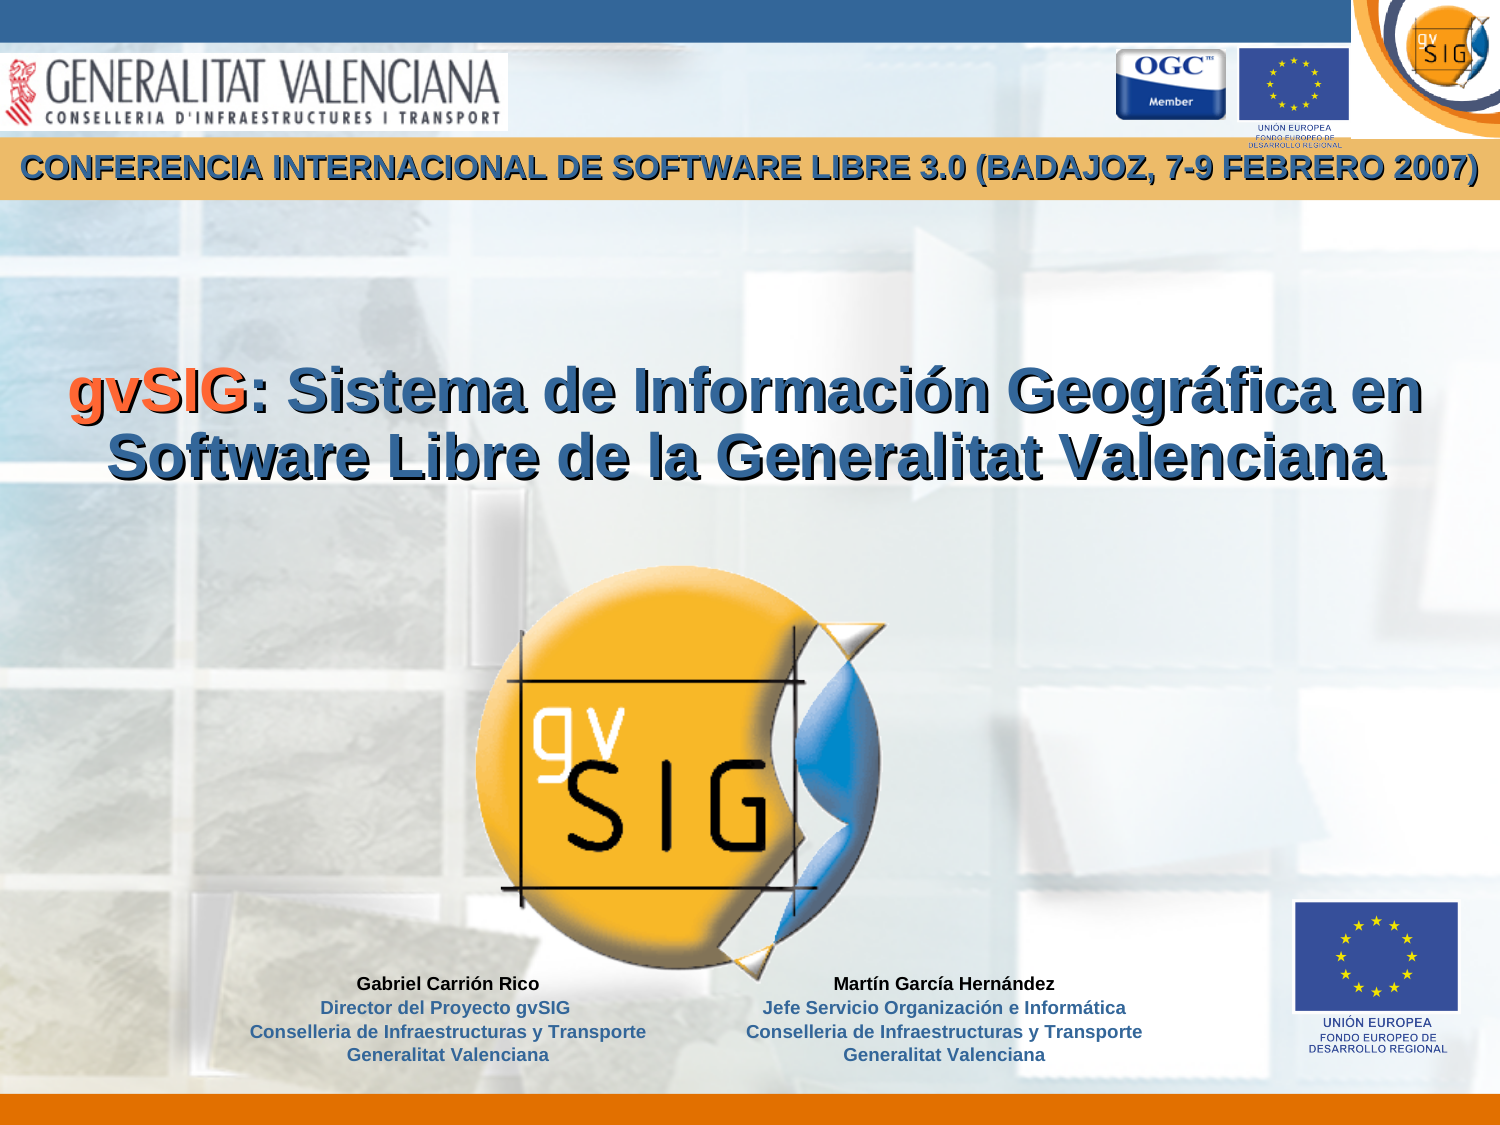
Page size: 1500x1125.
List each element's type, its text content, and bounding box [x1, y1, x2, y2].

picture [1116, 49, 1226, 120]
picture [1237, 0, 1500, 142]
picture [1292, 899, 1461, 1053]
text_box Martín García Hernández Jefe Servicio Organización e Informática Conselleria de Infraestructuras y Transporte Generalitat Valenciana [699, 966, 1190, 1078]
picture [0, 53, 508, 131]
picture [468, 561, 891, 966]
text_box gvSIG: Sistema de Información Geográfica en Software Libre de la Generalitat Valenciana [52, 349, 1441, 527]
text_box Gabriel Carrión Rico Director del Proyecto gvSIG Conselleria de Infraestructuras y Transporte Generalitat Valenciana [191, 966, 699, 1078]
text_box CONFERENCIA INTERNACIONAL DE SOFTWARE LIBRE 3.0 (BADAJOZ, 7-9 FEBRERO 2007) [0, 142, 1500, 205]
